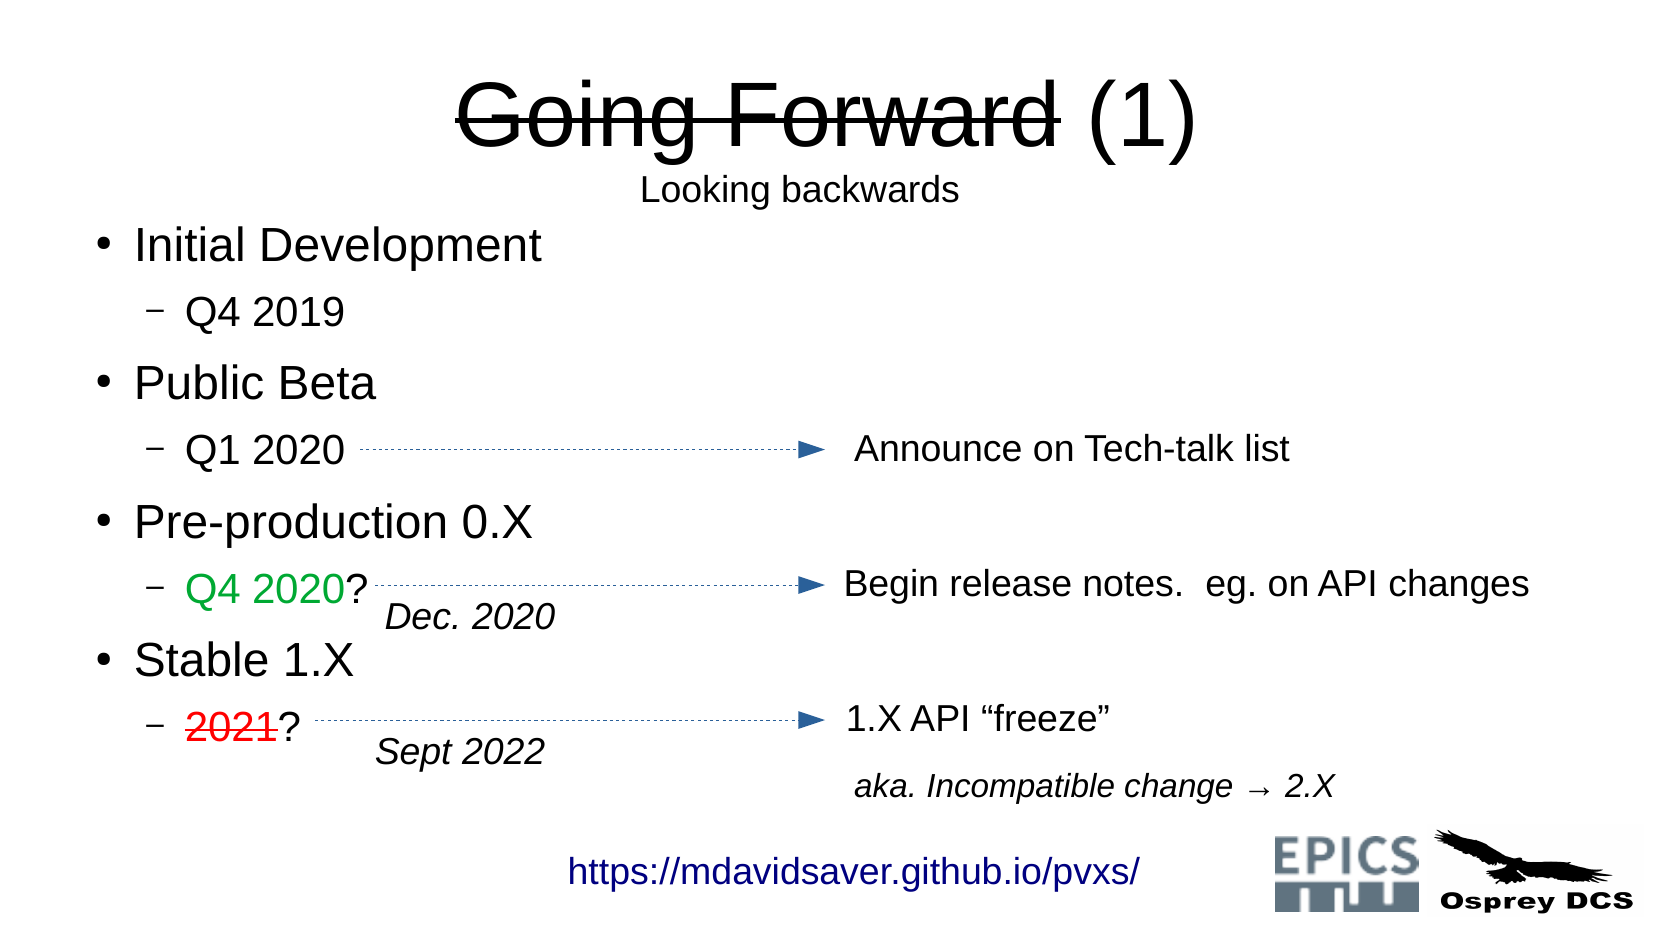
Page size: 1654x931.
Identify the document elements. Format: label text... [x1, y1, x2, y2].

text_box aka. Incompatible change → 2.X [839, 760, 1351, 813]
picture [1427, 824, 1644, 917]
list Initial Development Q4 2019 Public Beta Q1 2020 Pre-production 0.X Q4 2020? Stable 1.X 2021? [82, 217, 1571, 758]
text_box Sept 2022 [360, 723, 561, 781]
text_box Looking backwards [625, 160, 976, 218]
text_box Begin release notes. eg. on API changes [828, 555, 1546, 612]
text_box Dec. 2020 [369, 588, 571, 646]
text_box 1.X API “freeze” [831, 690, 1126, 747]
text_box Announce on Tech-talk list [839, 420, 1306, 477]
title Going Forward (1) [82, 37, 1571, 193]
picture [1275, 836, 1419, 912]
